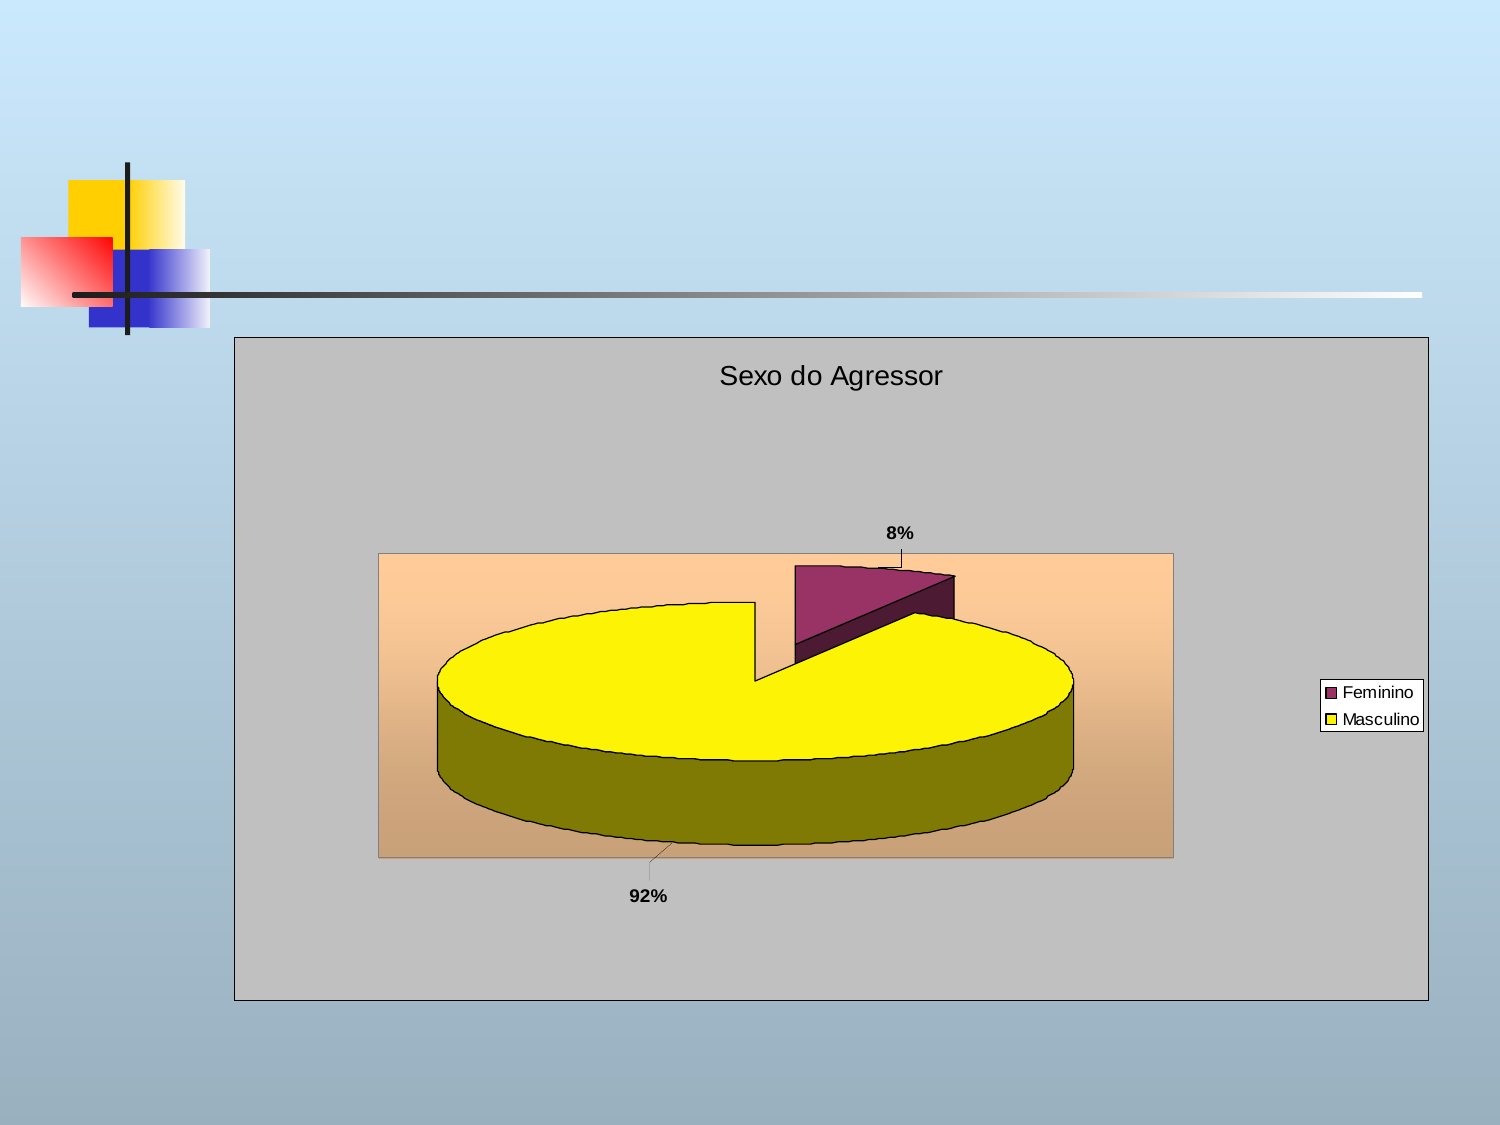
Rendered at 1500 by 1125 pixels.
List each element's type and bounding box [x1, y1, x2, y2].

chart [227, 331, 1435, 1007]
